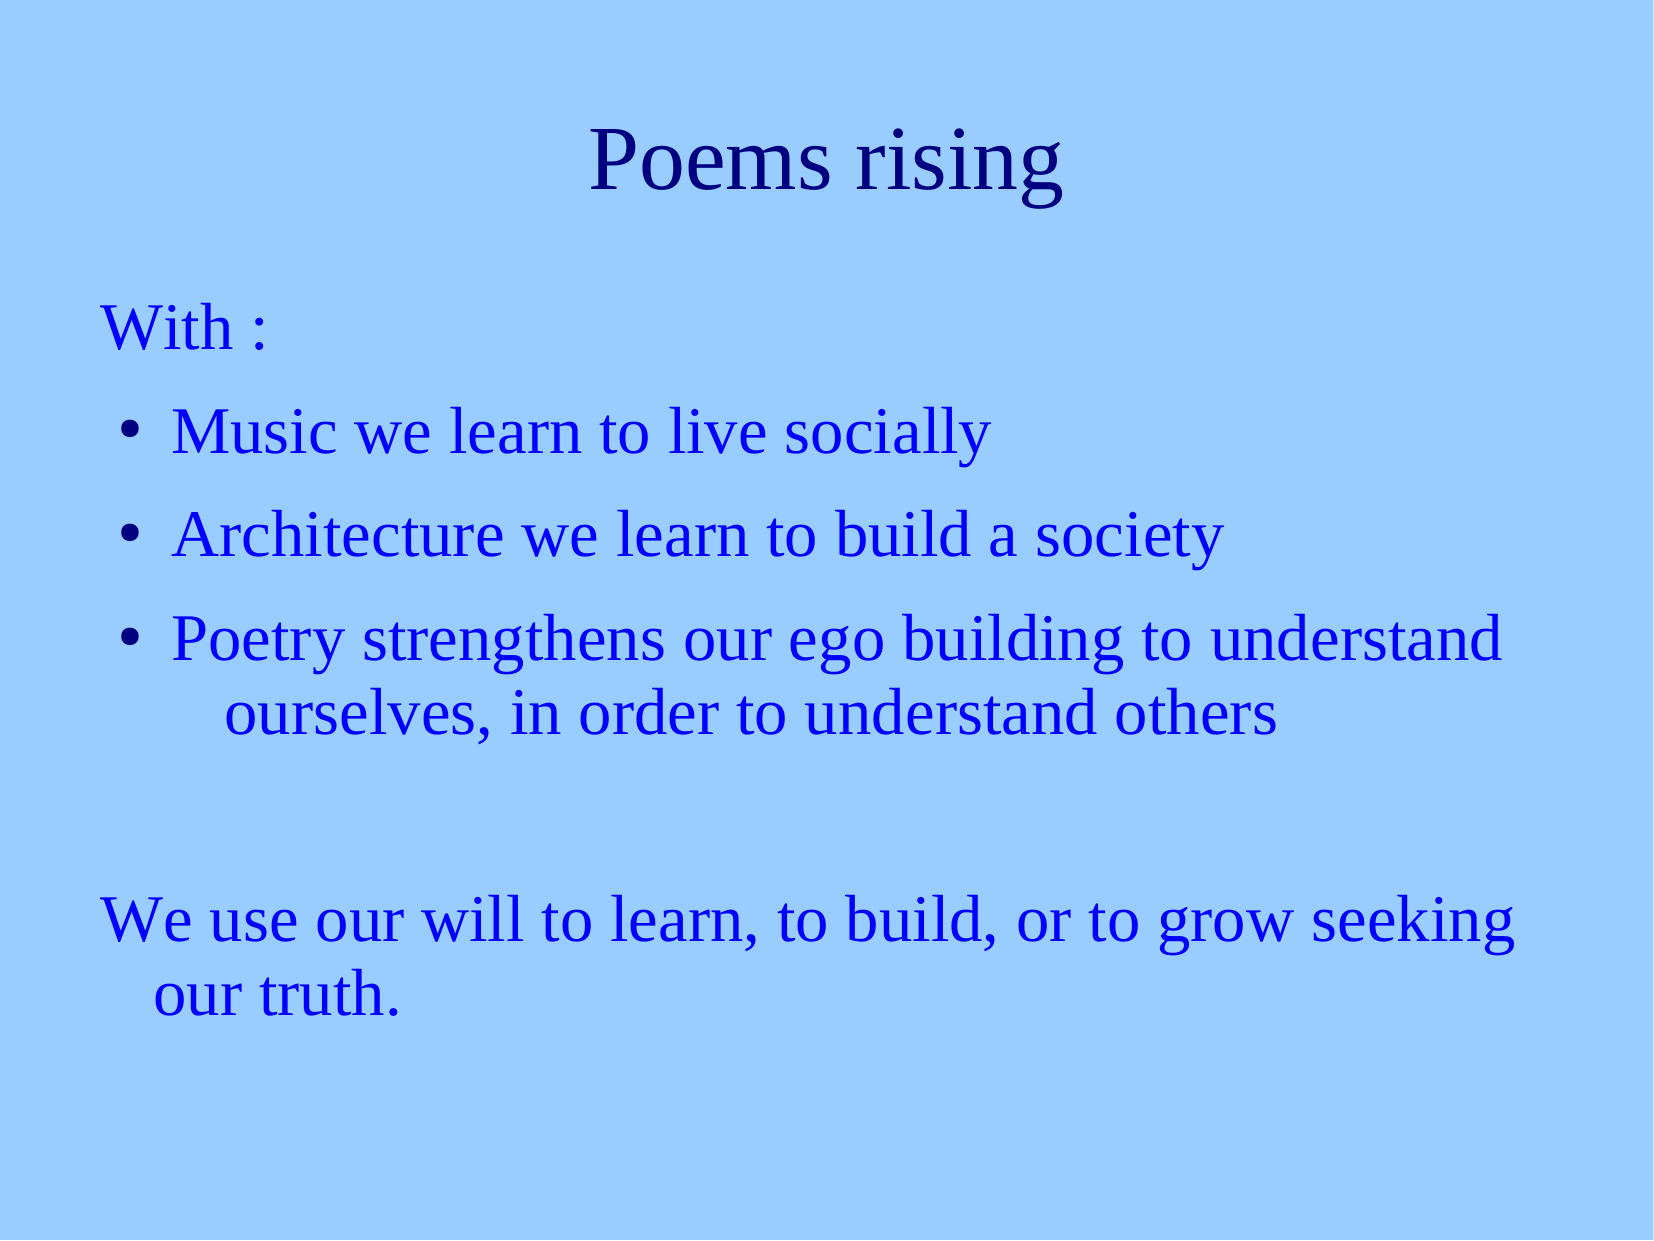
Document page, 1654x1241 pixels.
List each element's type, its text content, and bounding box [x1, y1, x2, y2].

title Poems rising [82, 55, 1571, 263]
list With : Music we learn to live socially Architecture we learn to build a society Poetry strengthens our ego building to understand ourselves, in order to understand others We use our will to learn, to build, or to grow seeking our truth. [82, 290, 1571, 1031]
